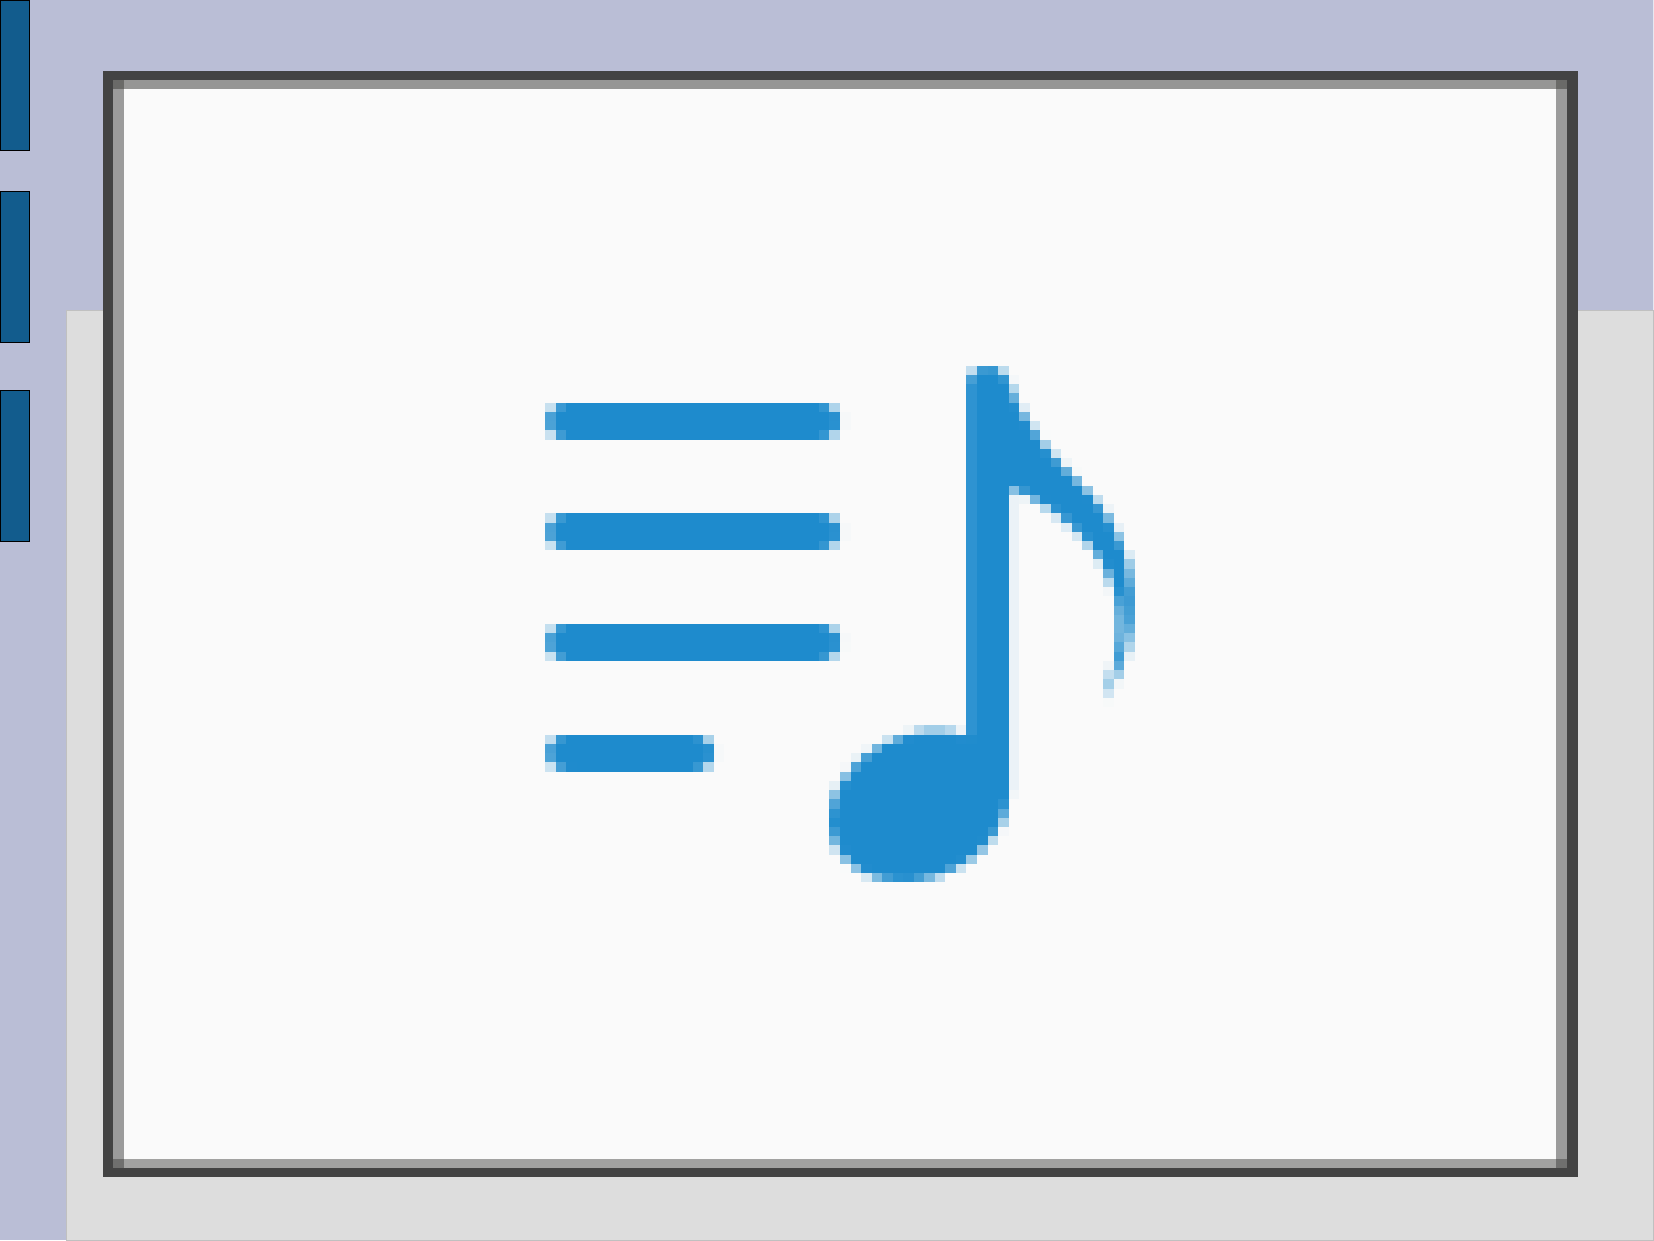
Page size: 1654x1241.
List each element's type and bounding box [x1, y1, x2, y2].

text_box [102, 70, 1579, 1178]
